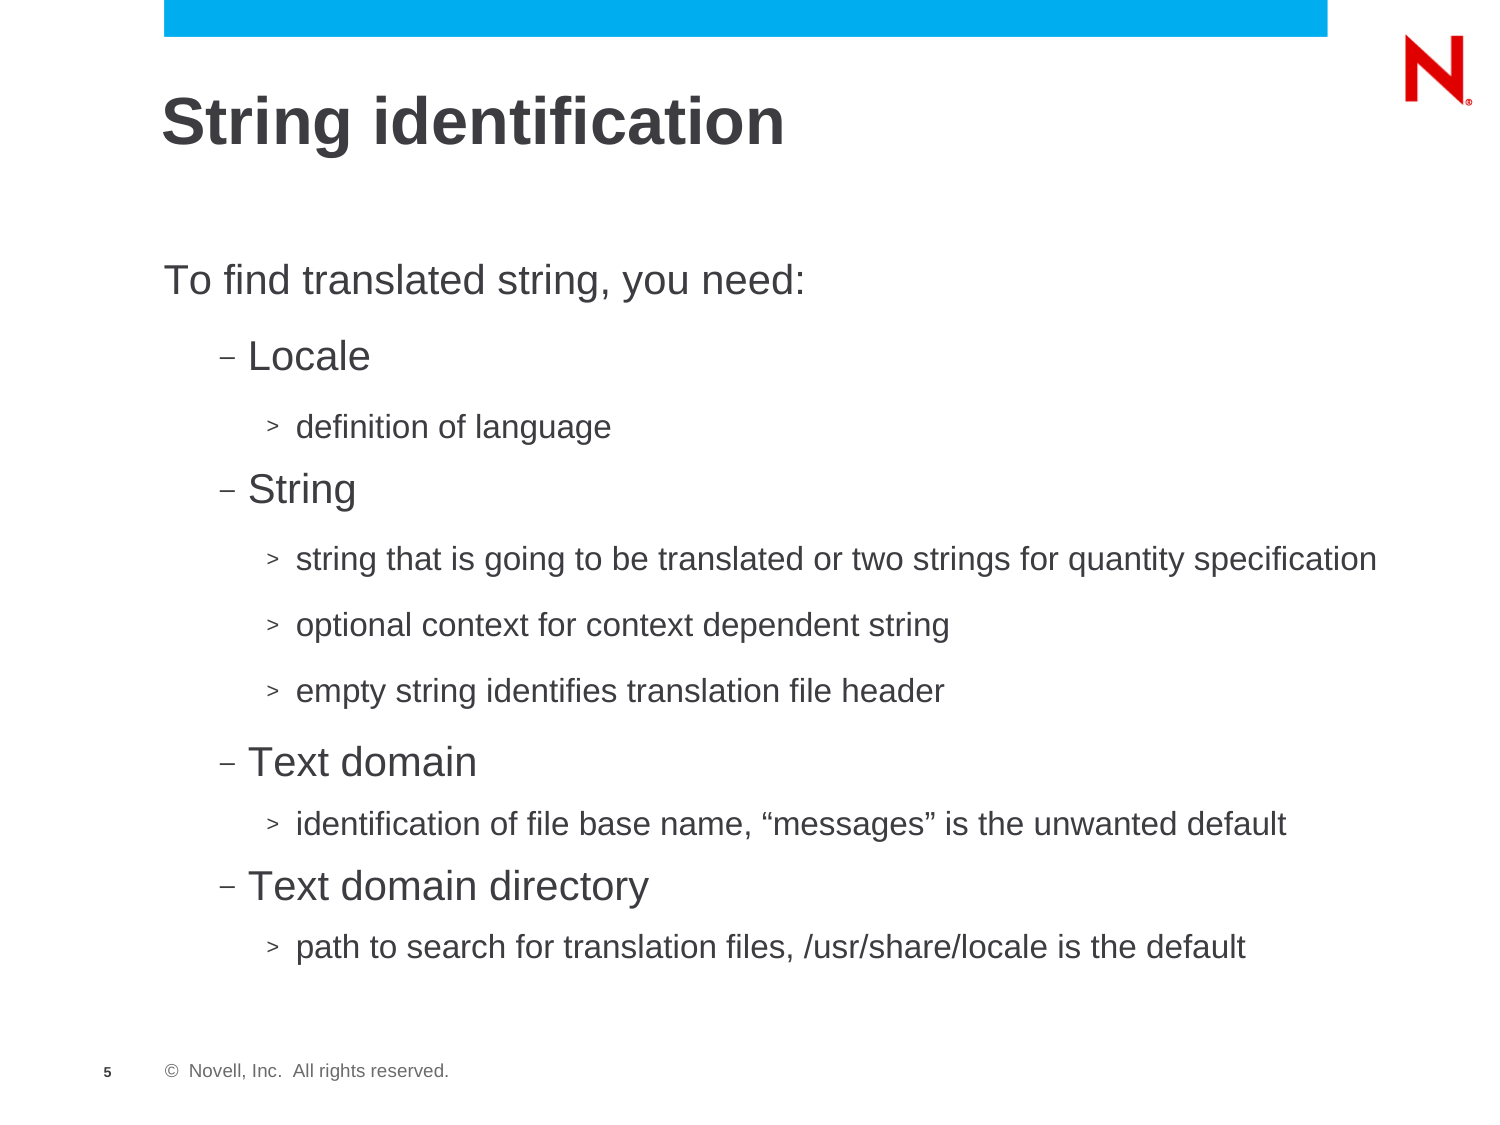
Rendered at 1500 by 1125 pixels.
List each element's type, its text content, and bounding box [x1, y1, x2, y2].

title String identification [161, 41, 1383, 205]
list To find translated string, you need: Locale definition of language String string that is going to be translated or two strings for quantity specification optional context for context dependent string empty string identifies translation file header Text domain identification of file base name, “messages” is the unwanted default Text domain directory path to search for translation files, /usr/share/locale is the default [163, 254, 1404, 986]
picture [1403, 32, 1473, 107]
